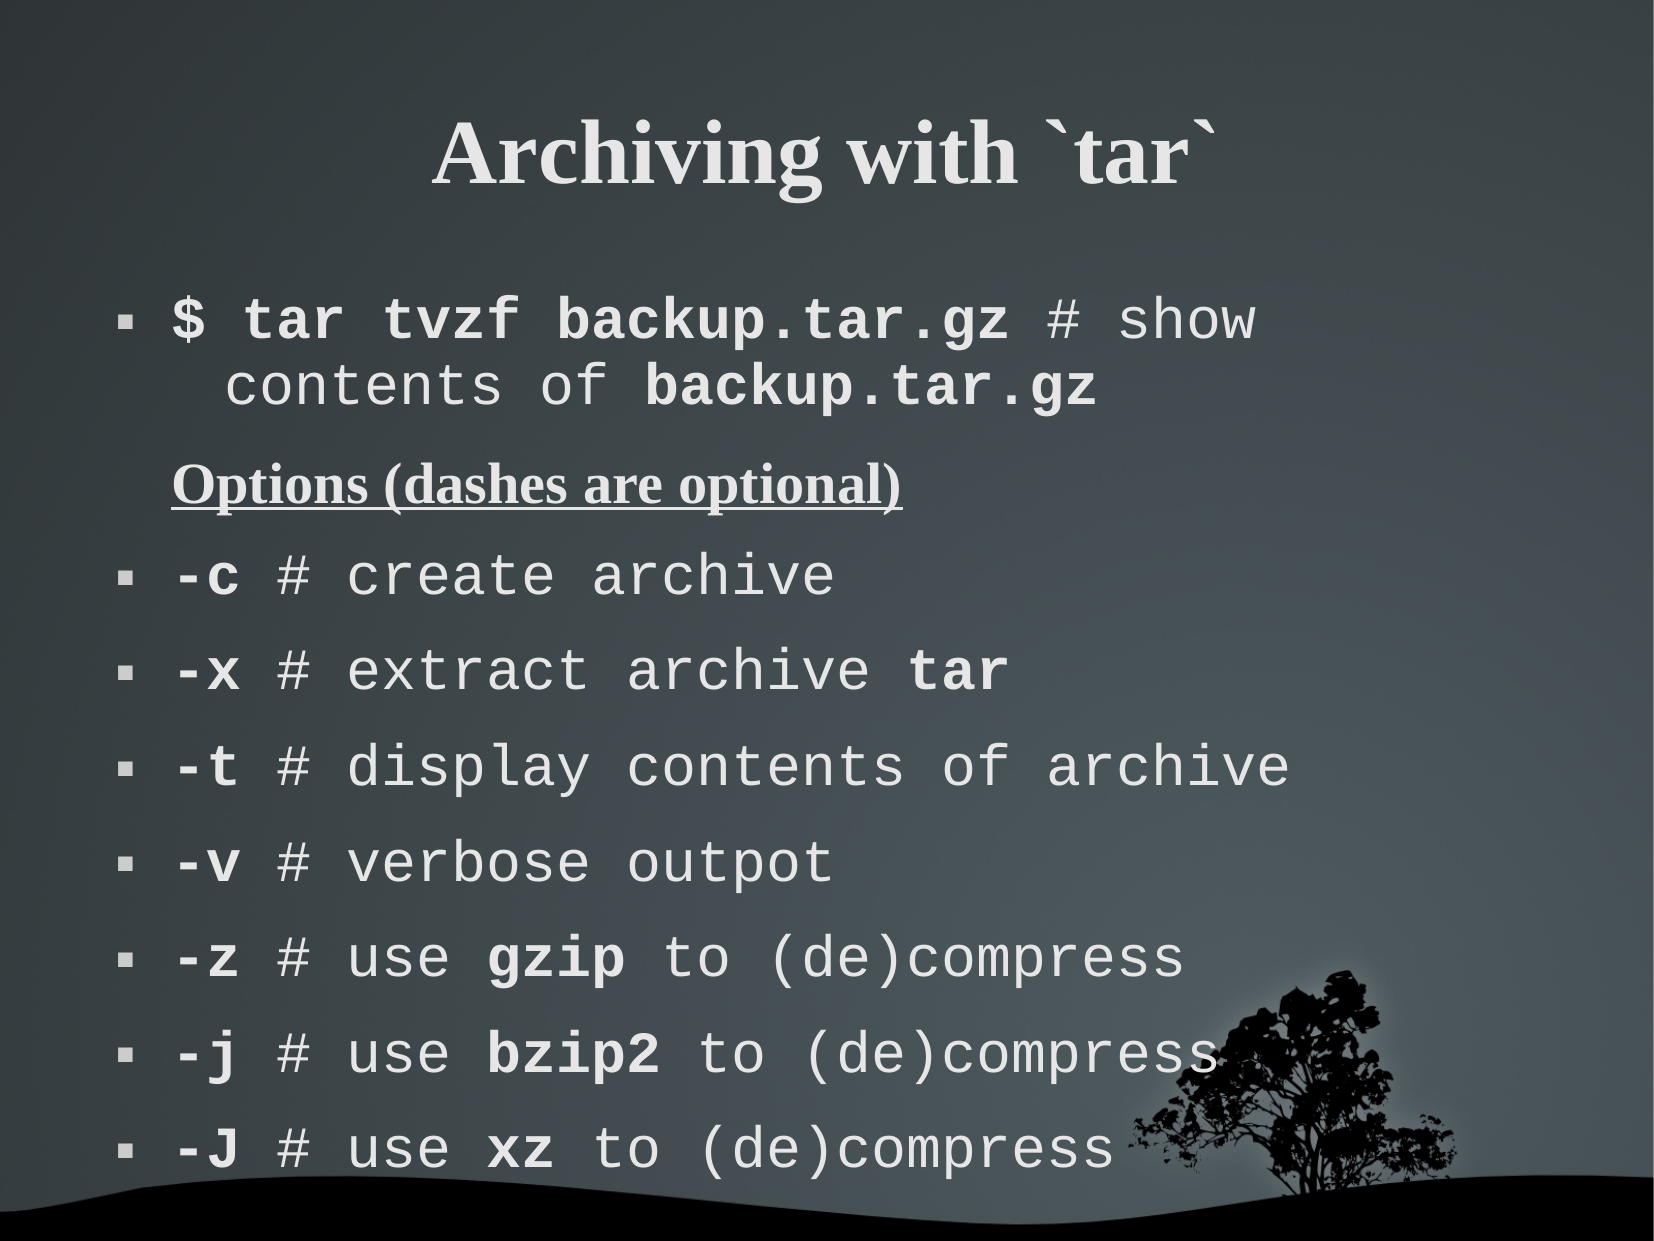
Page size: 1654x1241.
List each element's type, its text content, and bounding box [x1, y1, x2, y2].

title Archiving with `tar` [82, 49, 1571, 257]
list $ tar tvzf backup.tar.gz # show contents of backup.tar.gz Options (dashes are optional) -c # create archive -x # extract archive tar -t # display contents of archive -v # verbose outpot -z # use gzip to (de)compress -j # use bzip2 to (de)compress -J # use xz to (de)compress [82, 290, 1571, 1186]
picture [0, 0, 1654, 1241]
